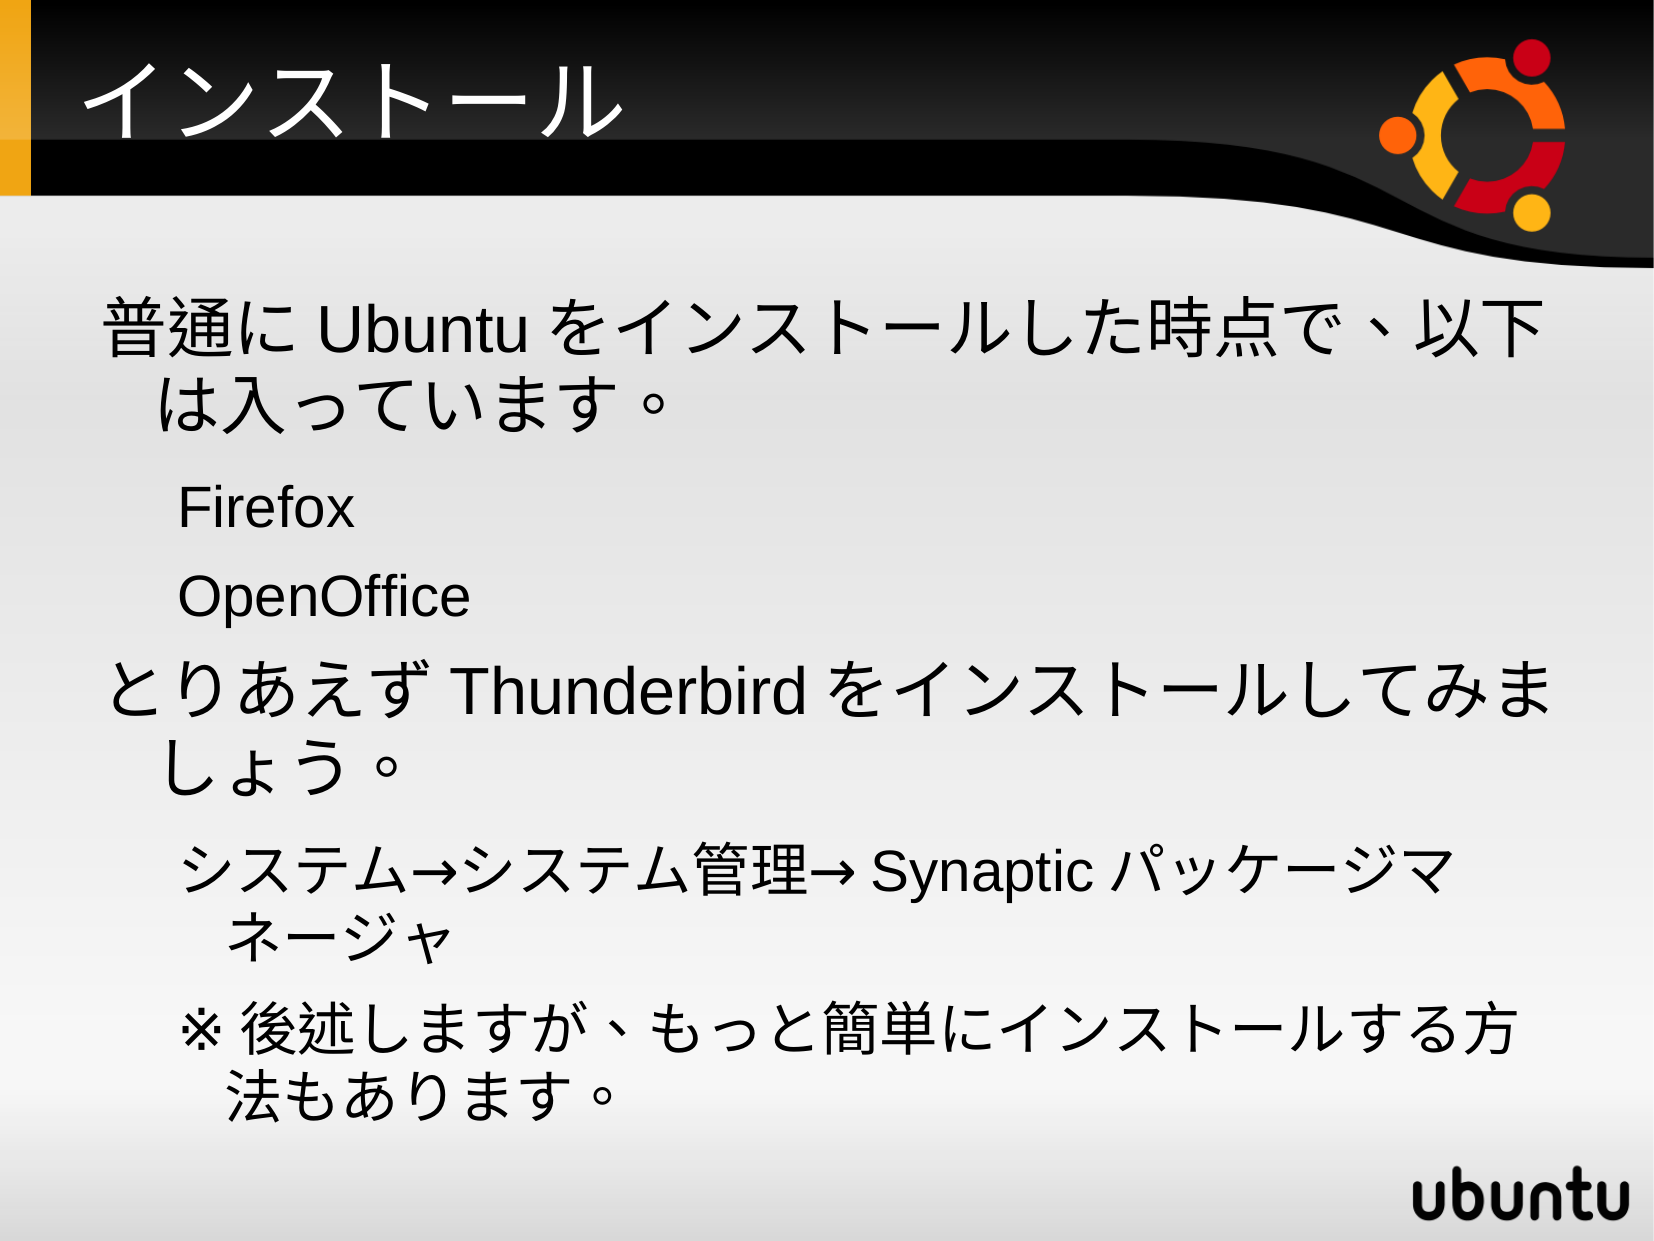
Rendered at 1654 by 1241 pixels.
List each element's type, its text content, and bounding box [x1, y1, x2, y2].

title インストール [76, 0, 1565, 208]
picture [0, 0, 1654, 1241]
list 普通にUbuntuをインストールした時点で、以下は入っています。 Firefox OpenOffice とりあえずThunderbirdをインストールしてみましょう。 システム→システム管理→Synapticパッケージマネージャ ※後述しますが、もっと簡単にインストールする方法もあります。 [82, 290, 1571, 1133]
